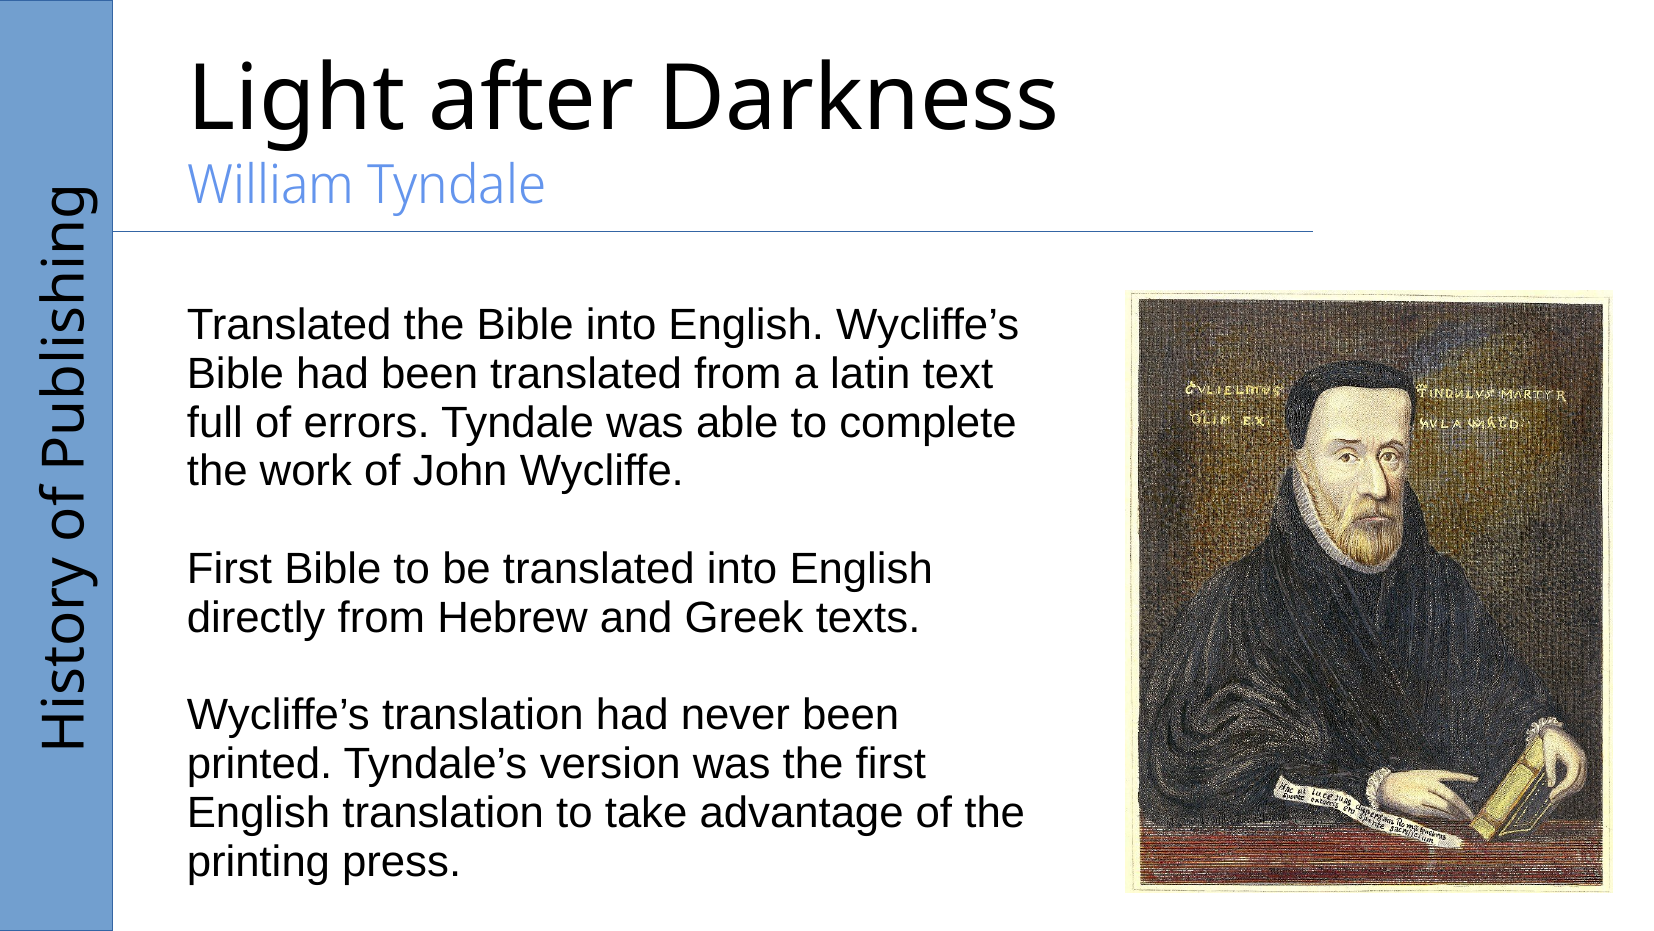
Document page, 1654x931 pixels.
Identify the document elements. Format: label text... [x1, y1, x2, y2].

text_box [0, 0, 113, 931]
text_box History of Publishing [13, 37, 105, 901]
title Light after Darkness [187, 33, 1571, 125]
text_box Translated the Bible into English. Wycliffe’s Bible had been translated from a latin text full of errors. Tyndale was able to complete the work of John Wycliffe. First Bible to be translated into English directly from Hebrew and Greek texts. Wycliffe’s translation had never been printed. Tyndale’s version was the first English translation to take advantage of the printing press. [186, 300, 1051, 931]
picture [1125, 290, 1613, 893]
title William Tyndale [187, 125, 1571, 239]
